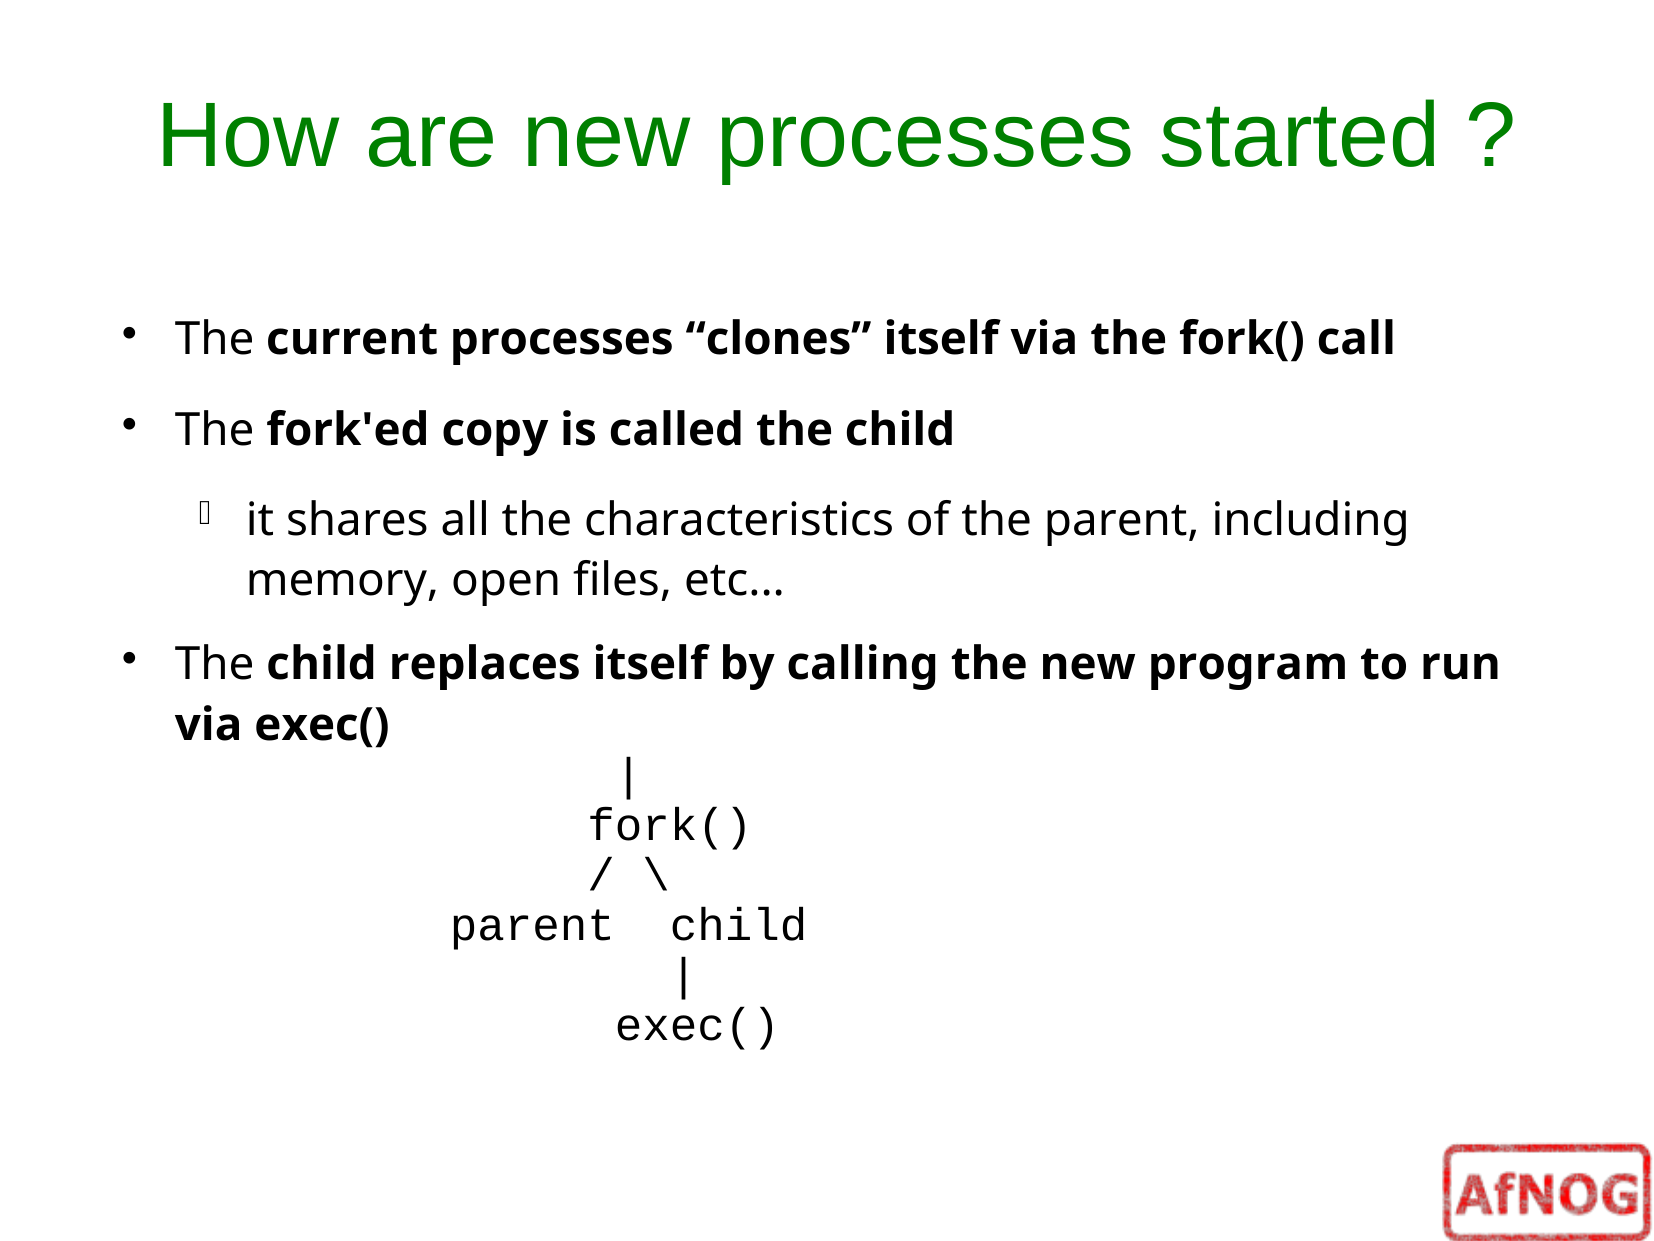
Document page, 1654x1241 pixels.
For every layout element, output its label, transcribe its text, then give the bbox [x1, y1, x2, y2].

list The current processes “clones” itself via the fork() call The fork'ed copy is called the child it shares all the characteristics of the parent, including memory, open files, etc... The child replaces itself by calling the new program to run via exec() | fork() / \ parent child | exec()‏ [104, 305, 1544, 1241]
title How are new processes started ? [131, 0, 1544, 266]
picture [1544, 1141, 1654, 1241]
